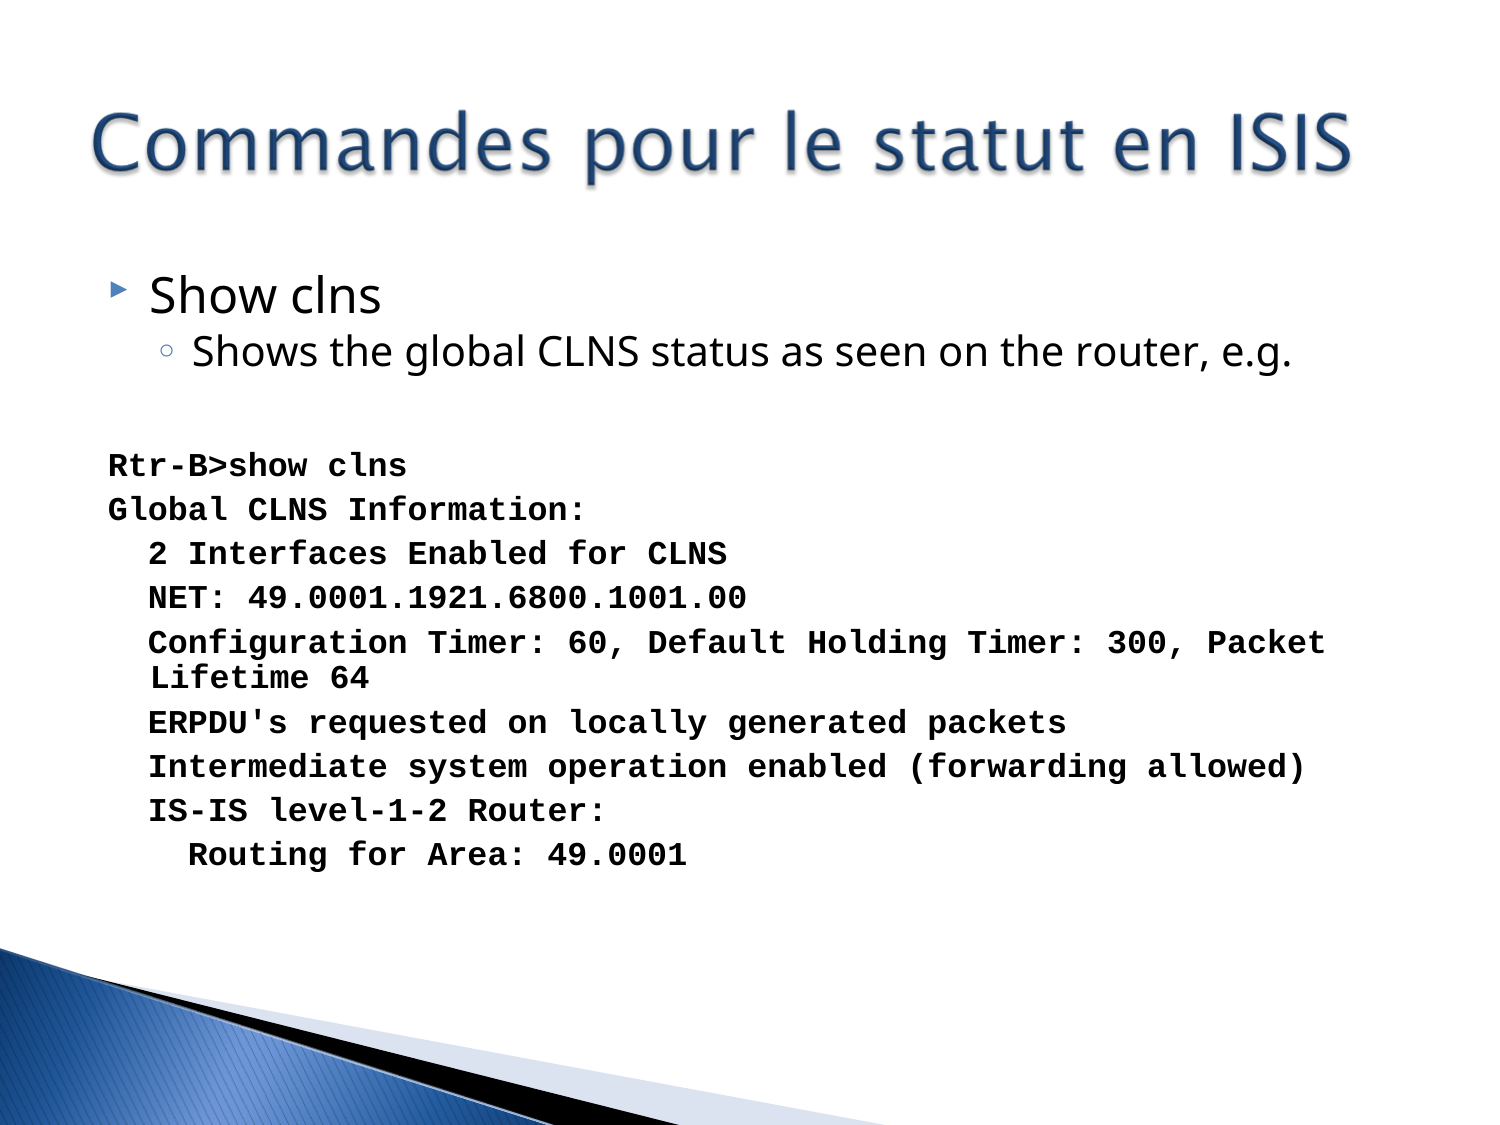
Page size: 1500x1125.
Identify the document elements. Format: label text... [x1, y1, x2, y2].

text_box [75, 45, 1426, 234]
picture [0, 947, 559, 1125]
list Show clns Shows the global CLNS status as seen on the router, e.g. Rtr-B>show clns Global CLNS Information: 2 Interfaces Enabled for CLNS NET: 49.0001.1921.6800.1001.00 Configuration Timer: 60, Default Holding Timer: 300, Packet Lifetime 64 ERPDU's requested on locally generated packets Intermediate system operation enabled (forwarding allowed) IS-IS level-1-2 Router: Routing for Area: 49.0001 [75, 262, 1426, 1063]
